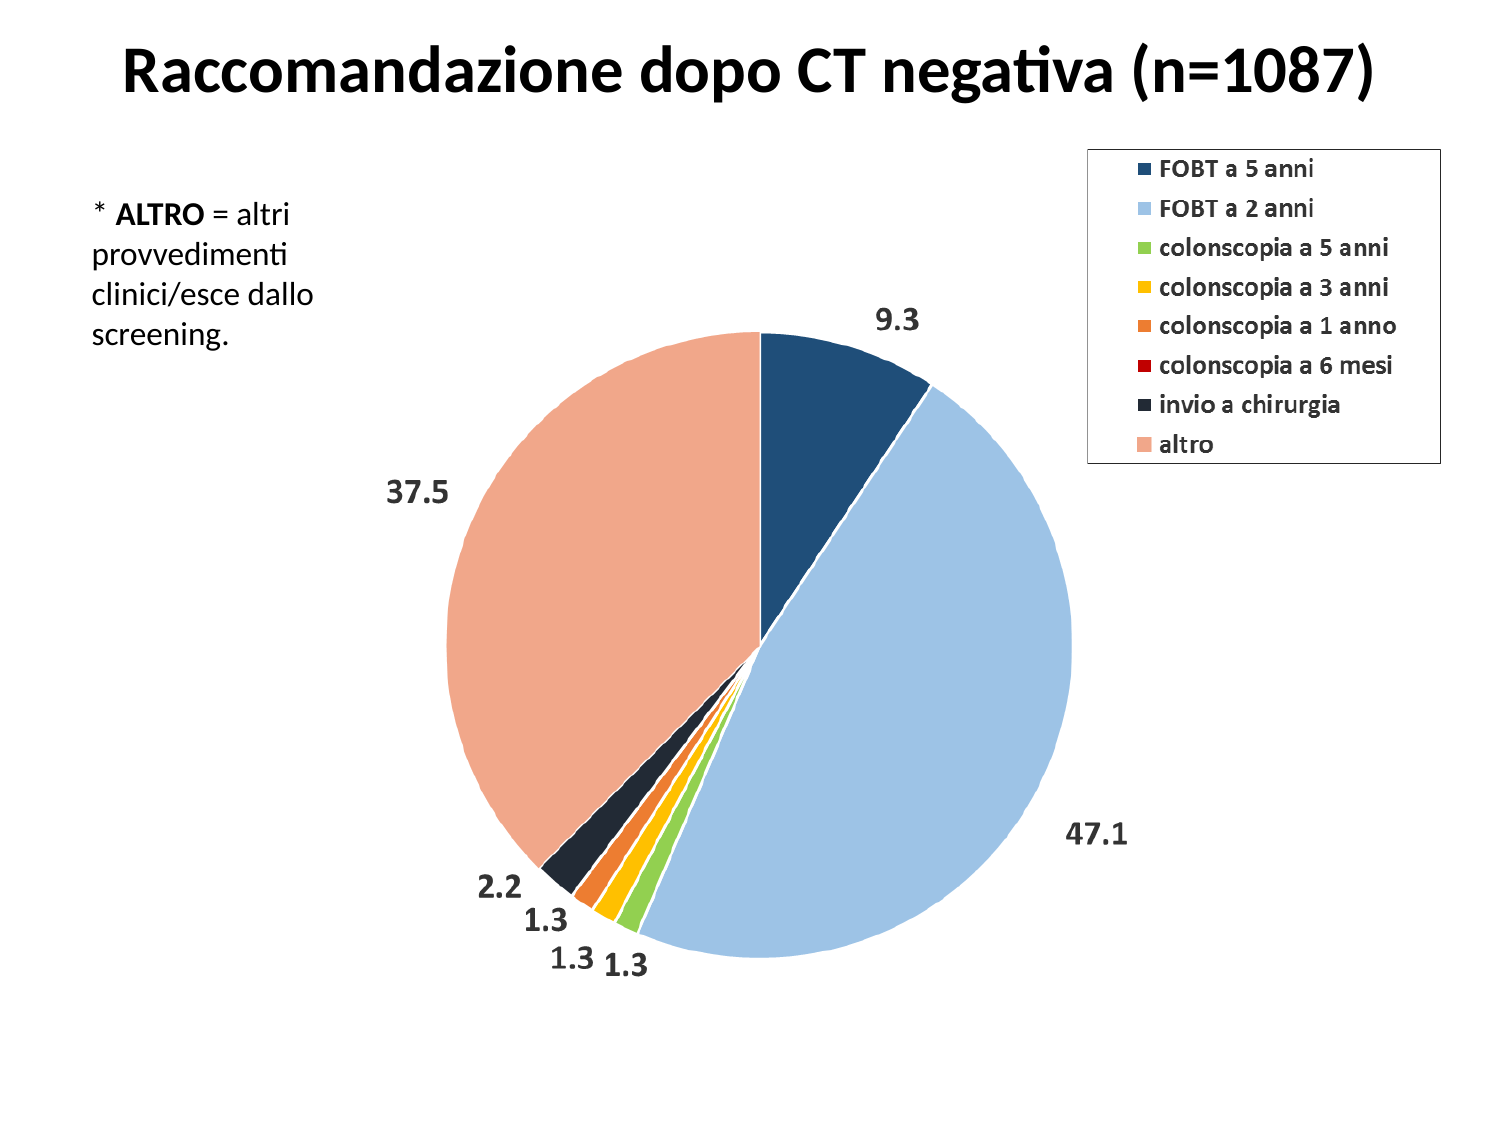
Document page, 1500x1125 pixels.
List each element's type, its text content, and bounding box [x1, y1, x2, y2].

picture [32, 122, 1471, 1062]
text_box Raccomandazione dopo CT negativa (n=1087) [0, 18, 1500, 114]
text_box * ALTRO = altri provvedimenti clinici/esce dallo screening. [76, 184, 431, 360]
